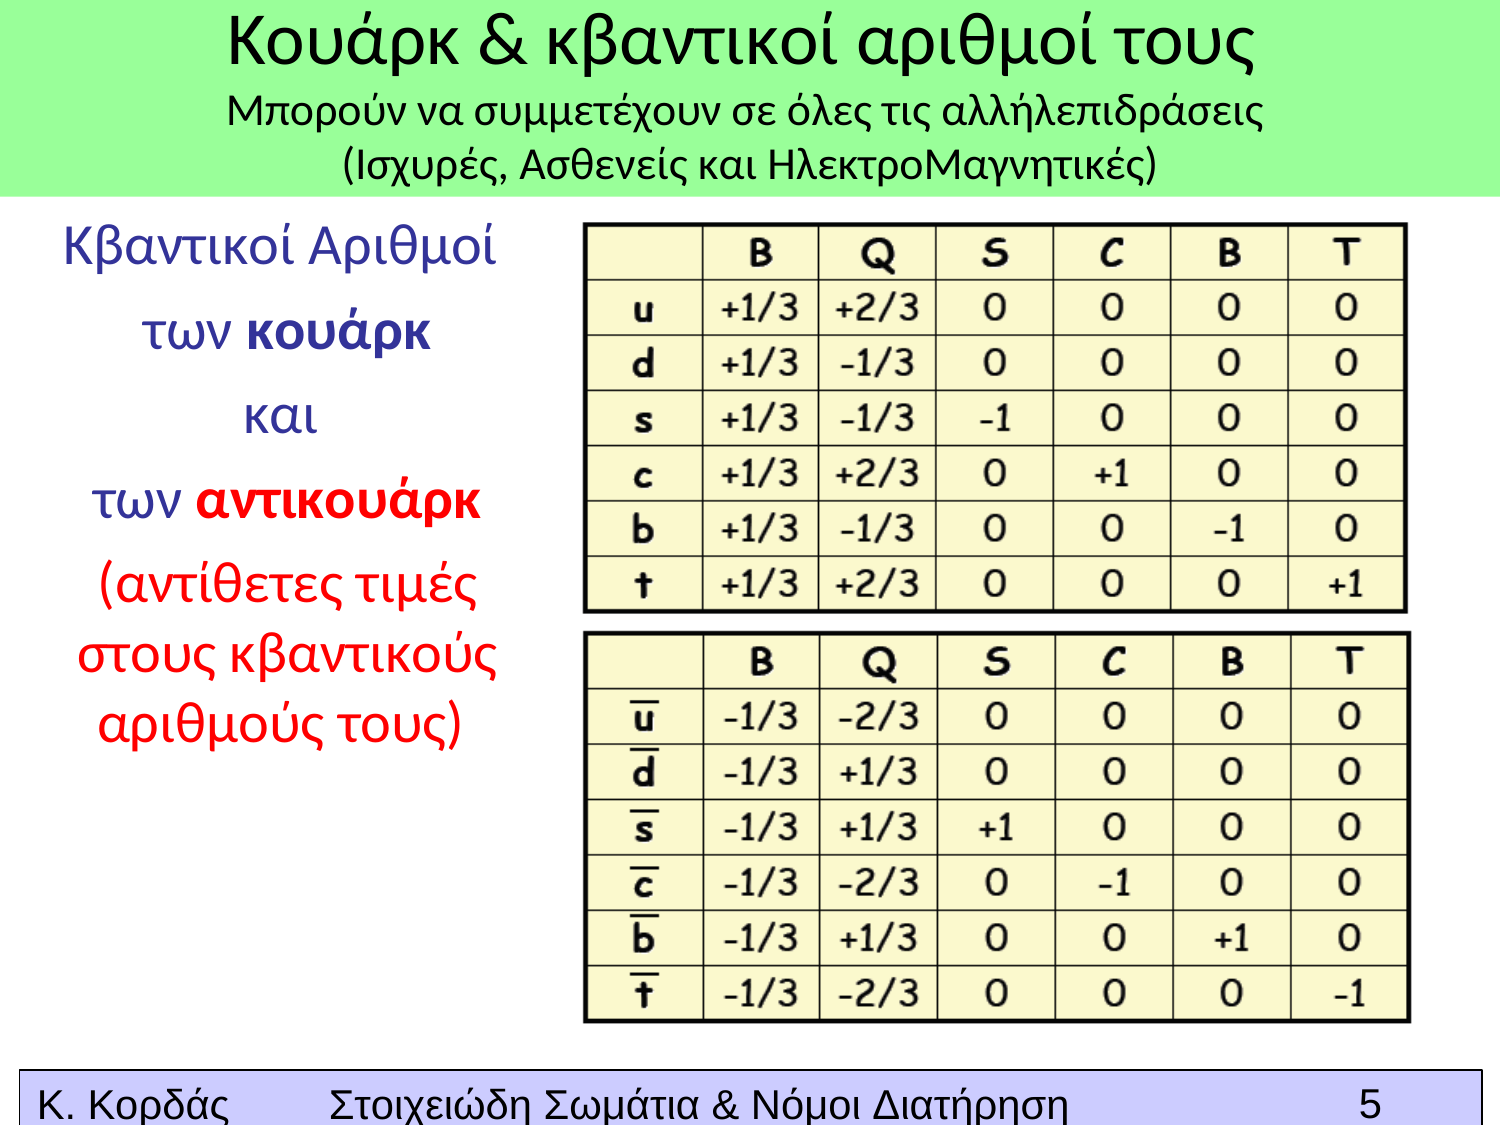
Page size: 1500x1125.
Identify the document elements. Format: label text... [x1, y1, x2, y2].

picture [580, 221, 1413, 617]
text_box Κουάρκ & κβαντικοί αριθμοί τους Μπορούν να συμμετέχουν σε όλες τις αλλήλεπιδράσεις (Iσχυρές, Aσθενείς και ΗλεκτροΜαγνητικές) [0, 0, 1500, 197]
picture [577, 622, 1426, 1039]
text_box Κβαντικοί Αριθμοί των κουάρκ και των αντικουάρκ (αντίθετες τιμές στους κβαντικούς αριθμούς τους) [41, 199, 535, 1053]
